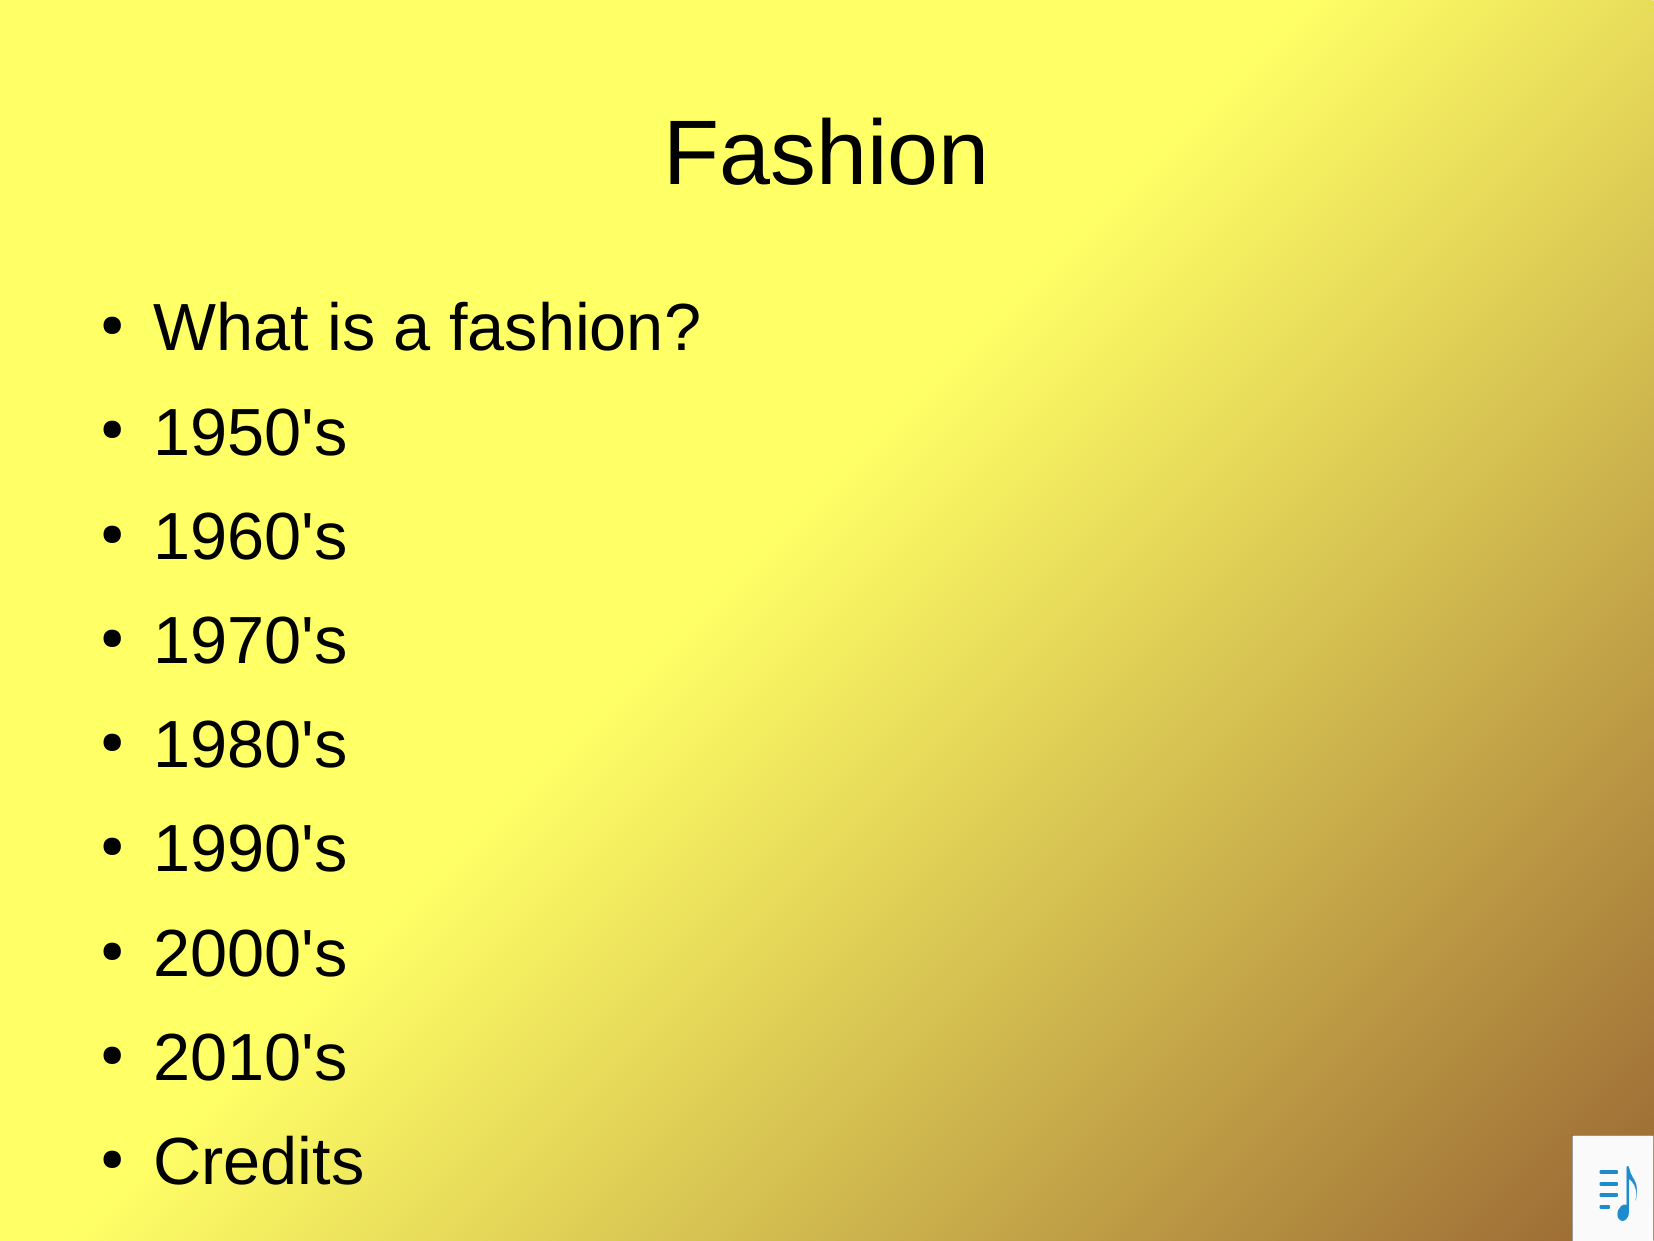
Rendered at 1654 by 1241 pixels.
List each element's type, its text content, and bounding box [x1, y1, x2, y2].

title Fashion [82, 49, 1571, 257]
text_box [1570, 1133, 1654, 1241]
list What is a fashion? 1950's 1960's 1970's 1980's 1990's 2000's 2010's Credits [82, 290, 1571, 1195]
